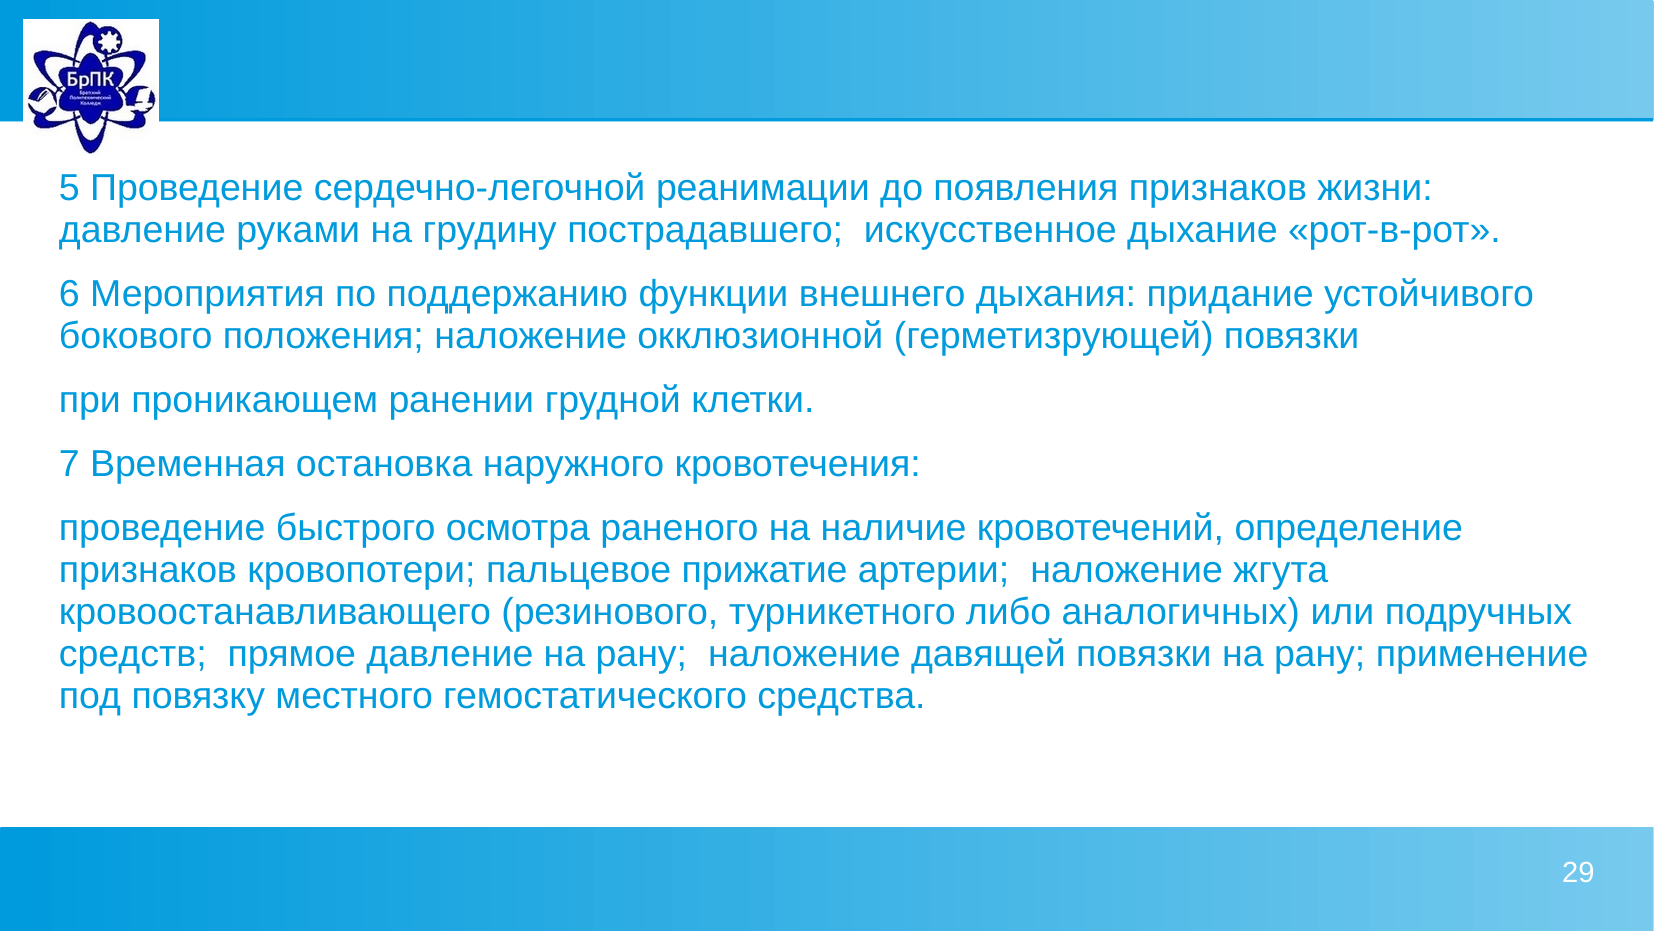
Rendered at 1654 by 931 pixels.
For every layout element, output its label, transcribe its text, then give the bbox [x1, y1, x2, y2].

list 5 Проведение сердечно-легочной реанимации до появления признаков жизни: давление руками на грудину пострадавшего; искусственное дыхание «рот-в-рот». 6 Мероприятия по поддержанию функции внешнего дыхания: придание устойчивого бокового положения; наложение окклюзионной (герметизрующей) повязки при проникающем ранении грудной клетки. 7 Временная остановка наружного кровотечения: проведение быстрого осмотра раненого на наличие кровотечений, определение признаков кровопотери; пальцевое прижатие артерии; наложение жгута кровоостанавливающего (резинового, турникетного либо аналогичных) или подручных средств; прямое давление на рану; наложение давящей повязки на рану; применение под повязку местного гемостатического средства. [59, 166, 1595, 757]
picture [23, 20, 159, 155]
